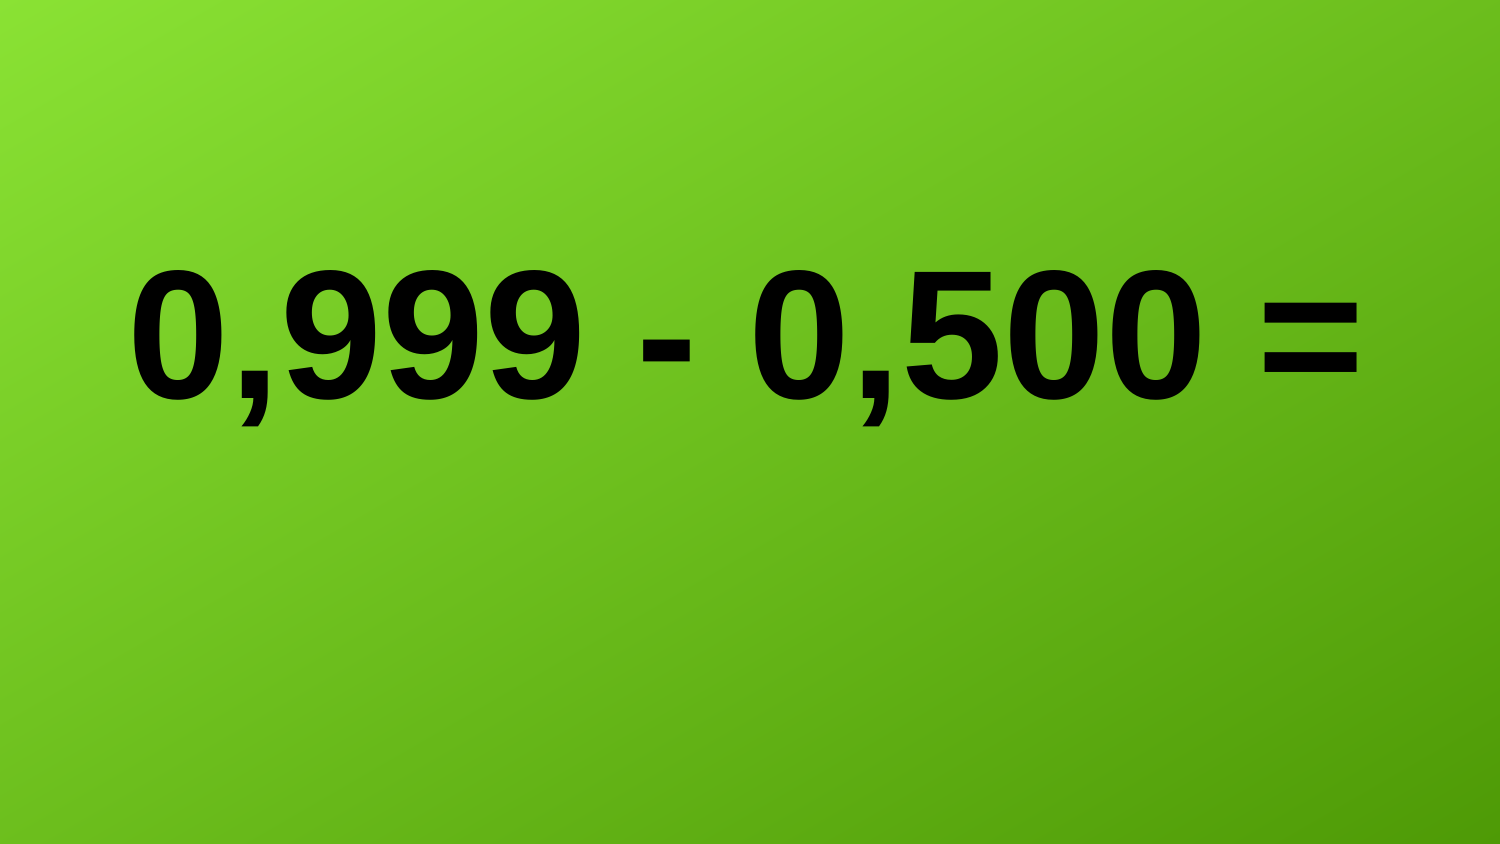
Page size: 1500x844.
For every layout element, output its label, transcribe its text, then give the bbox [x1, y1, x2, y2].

title 0,999 - 0,500 = [112, 259, 1388, 451]
